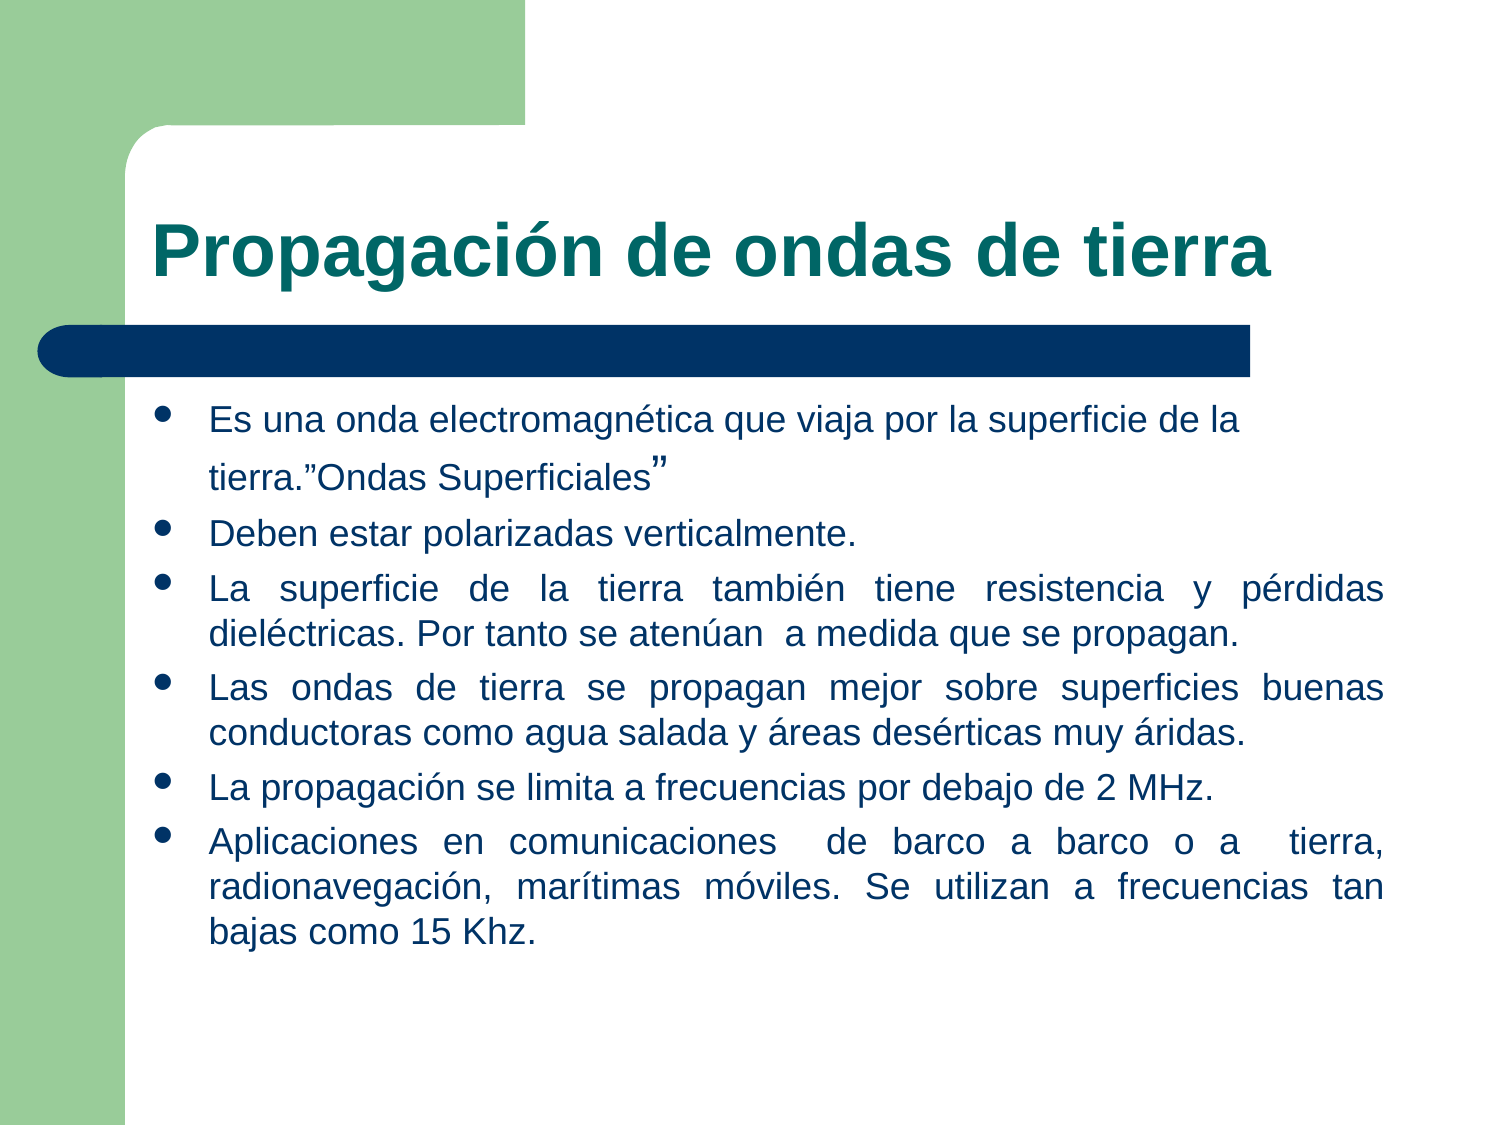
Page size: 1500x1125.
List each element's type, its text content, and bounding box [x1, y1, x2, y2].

list Es una onda electromagnética que viaja por la superficie de la tierra.”Ondas Superficiales” Deben estar polarizadas verticalmente. La superficie de la tierra también tiene resistencia y pérdidas dieléctricas. Por tanto se atenúan a medida que se propagan. Las ondas de tierra se propagan mejor sobre superficies buenas conductoras como agua salada y áreas desérticas muy áridas. La propagación se limita a frecuencias por debajo de 2 MHz. Aplicaciones en comunicaciones de barco a barco o a tierra, radionavegación, marítimas móviles. Se utilizan a frecuencias tan bajas como 15 Khz. [137, 387, 1400, 999]
title Propagación de ondas de tierra [136, 136, 1414, 301]
